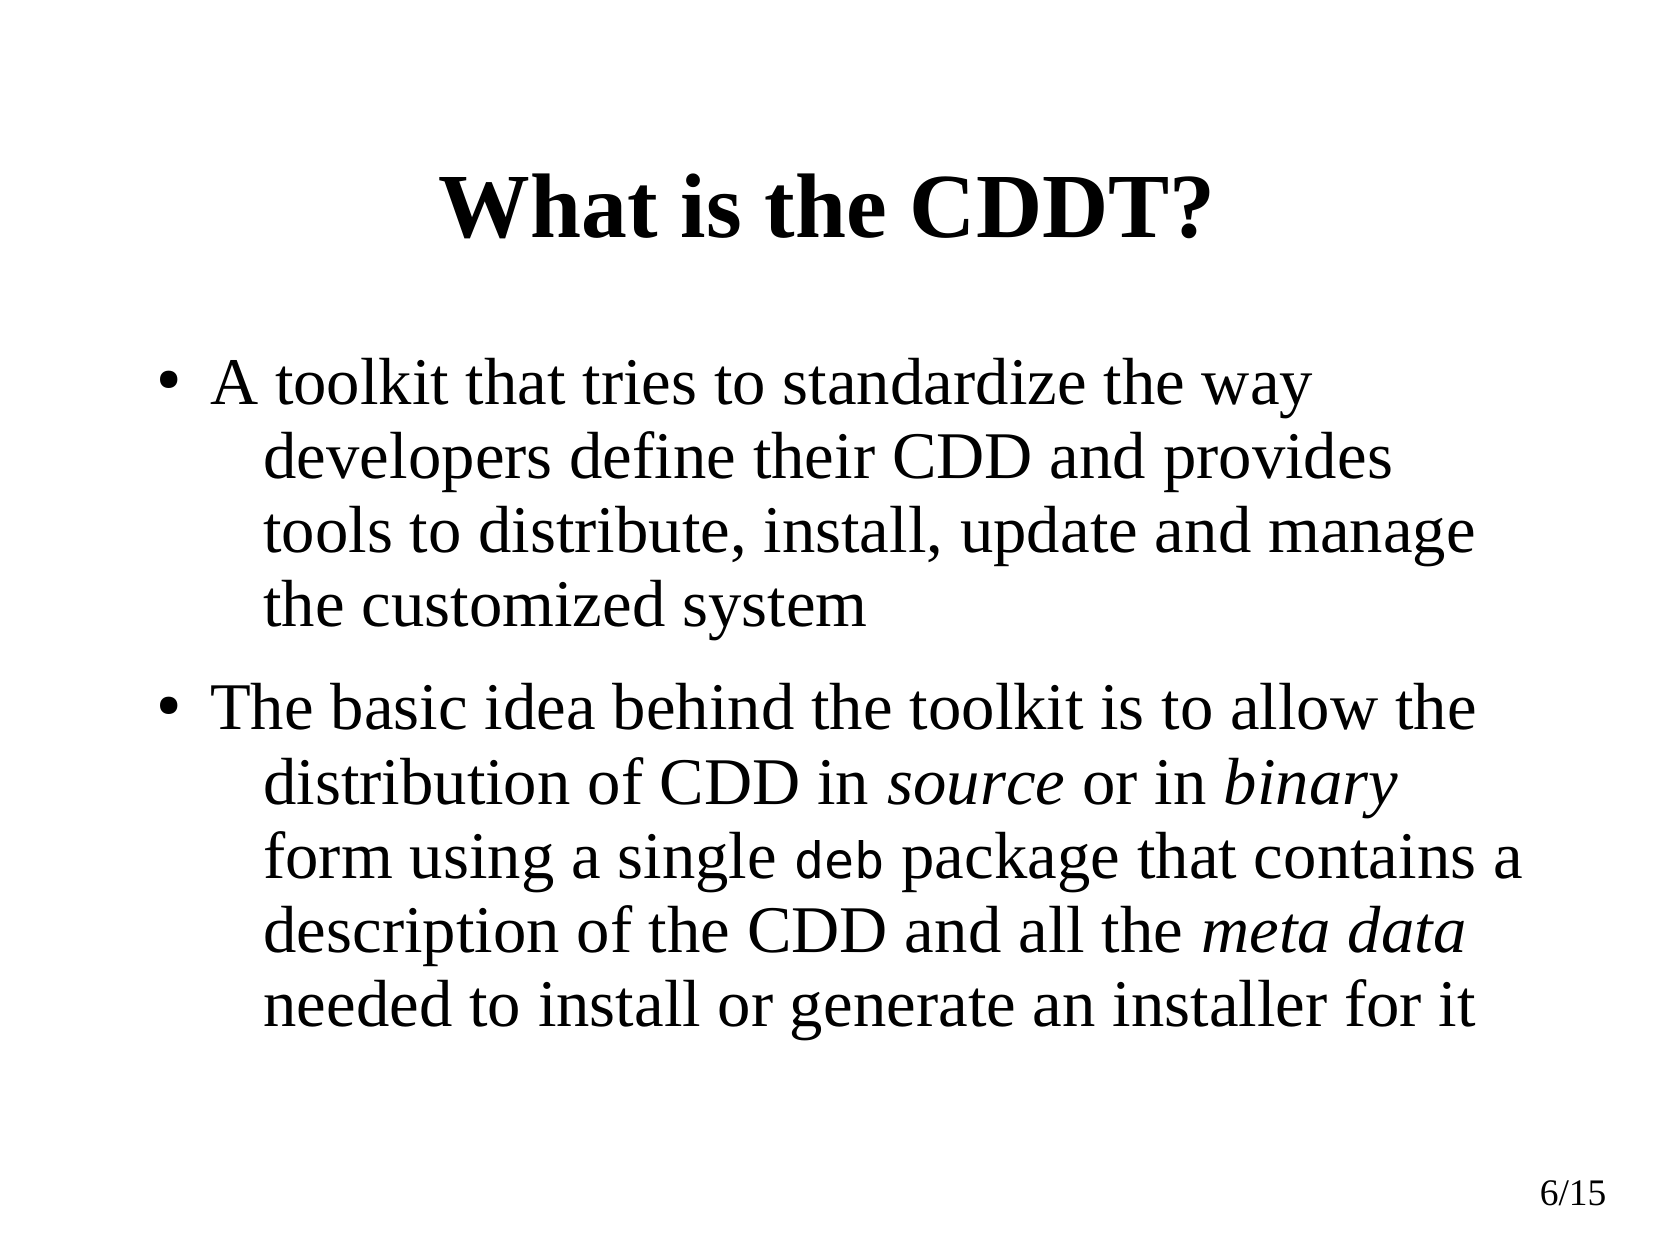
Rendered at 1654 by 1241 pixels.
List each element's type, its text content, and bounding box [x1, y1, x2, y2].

list A toolkit that tries to standardize the way developers define their CDD and provides tools to distribute, install, update and manage the customized system The basic idea behind the toolkit is to allow the distribution of CDD in source or in binary form using a single deb package that contains a description of the CDD and all the meta data needed to install or generate an installer for it [121, 344, 1534, 1127]
title What is the CDDT? [121, 102, 1534, 311]
